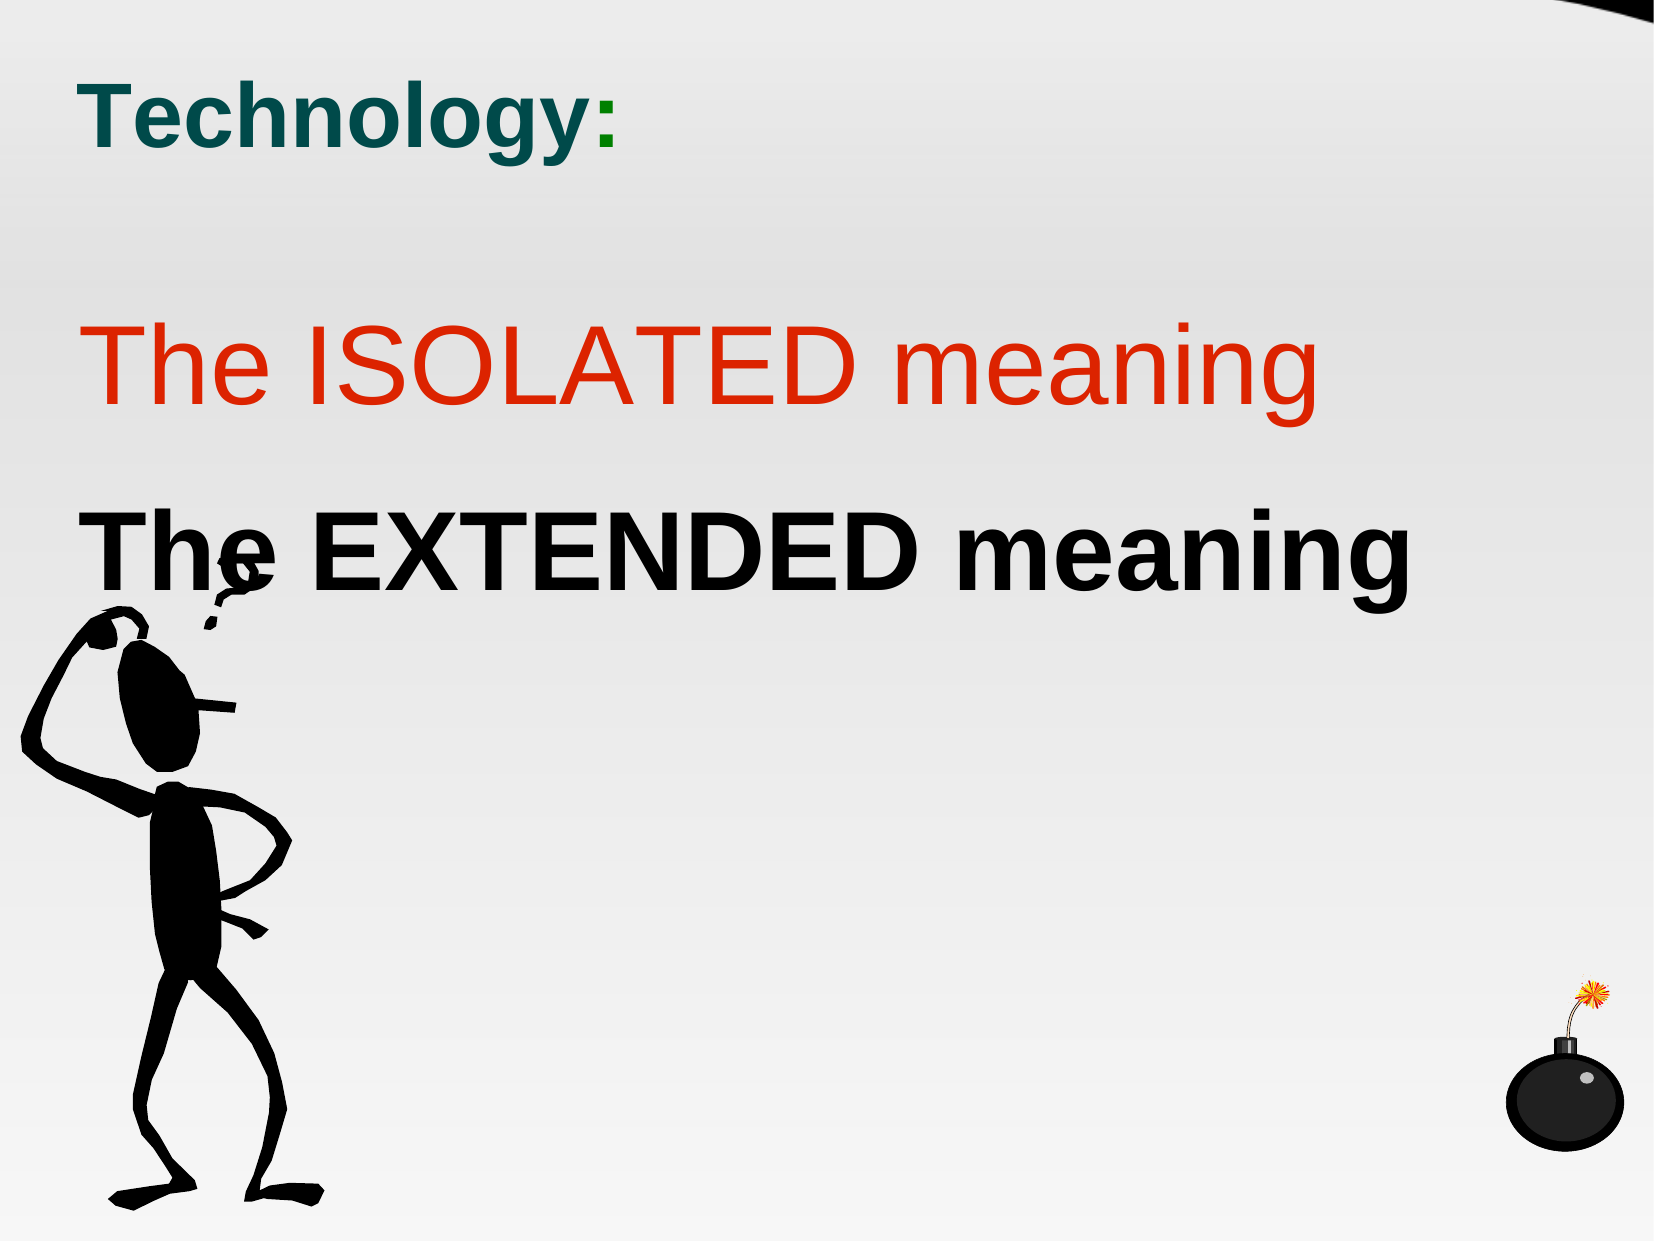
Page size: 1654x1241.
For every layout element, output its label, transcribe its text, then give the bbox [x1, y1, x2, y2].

picture [0, 0, 1654, 1241]
list The ISOLATED meaning The EXTENDED meaning [46, 265, 1624, 709]
title Technology: [76, 7, 886, 200]
